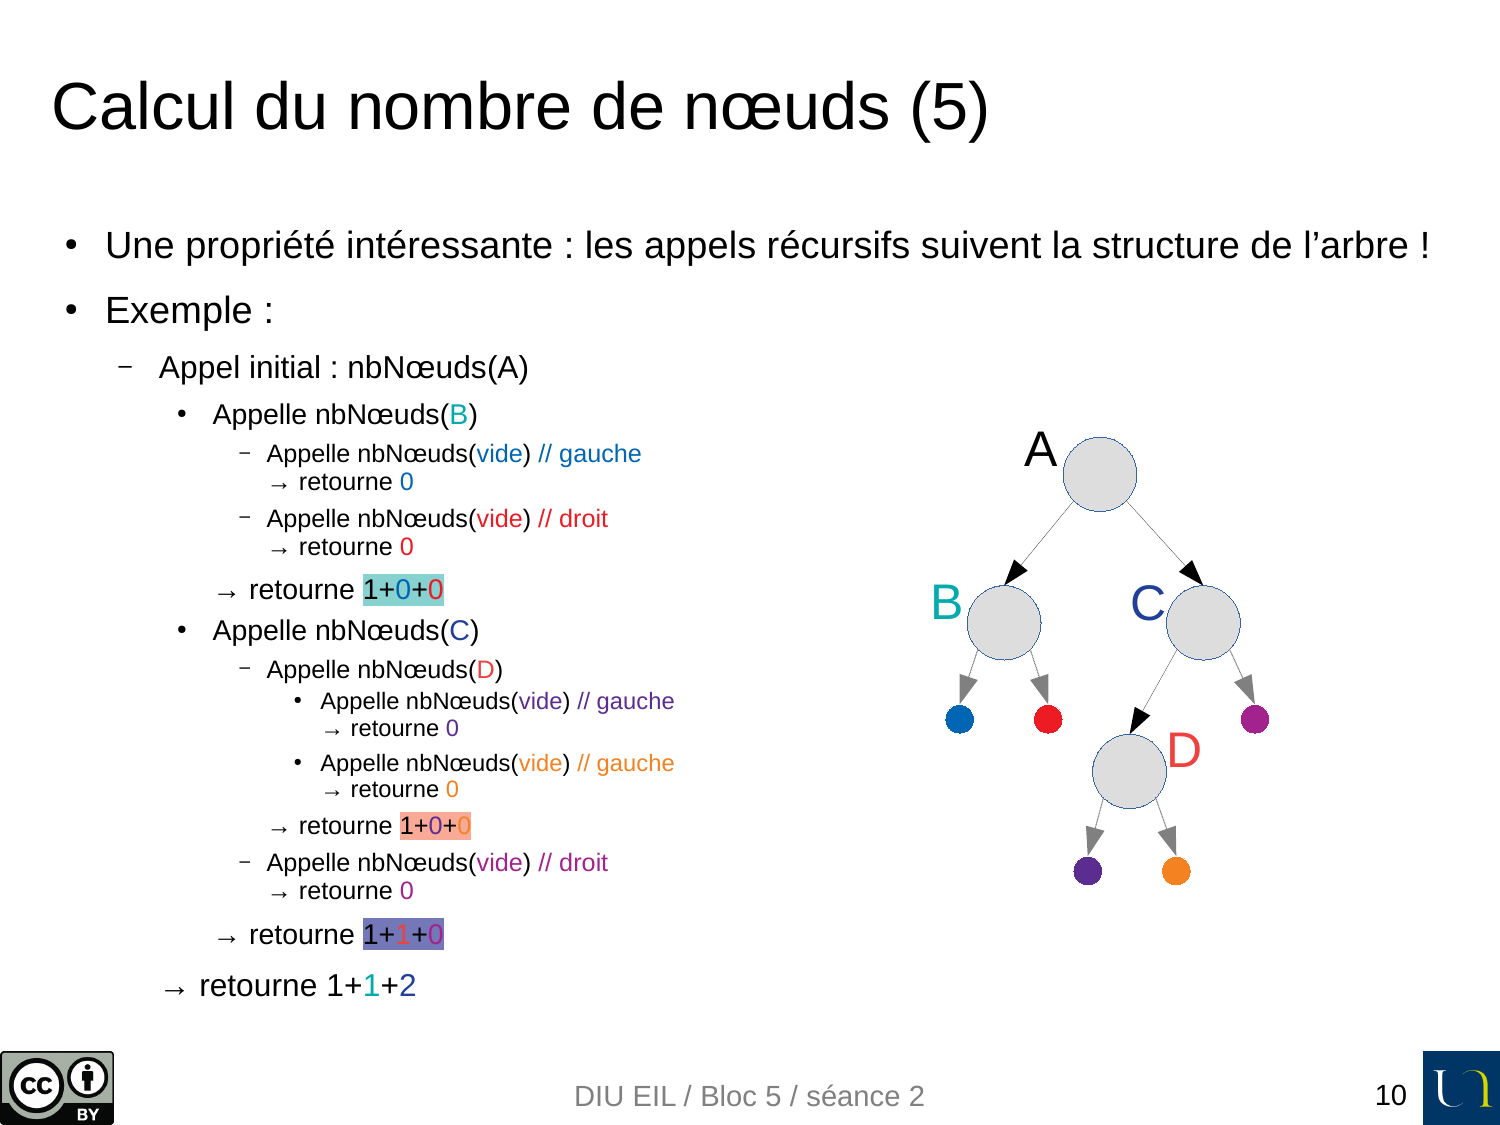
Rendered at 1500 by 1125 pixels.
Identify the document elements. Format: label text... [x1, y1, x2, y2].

picture [1417, 1051, 1500, 1125]
text_box [1072, 856, 1103, 886]
text_box [1064, 437, 1137, 512]
text_box [1240, 704, 1270, 735]
text_box [970, 585, 1042, 661]
text_box [1169, 585, 1241, 661]
text_box [944, 704, 975, 735]
text_box [1092, 734, 1164, 809]
picture [0, 1051, 114, 1125]
text_box [1161, 856, 1192, 886]
text_box D [1151, 714, 1218, 786]
title Calcul du nombre de nœuds (5) [51, 44, 1449, 170]
text_box A [1009, 413, 1073, 484]
text_box C [1116, 567, 1182, 638]
text_box B [915, 566, 979, 638]
list Une propriété intéressante : les appels récursifs suivent la structure de l’arbre ! Exemple : Appel initial : nbNœuds(A) Appelle nbNœuds(B) Appelle nbNœuds(vide) // gauche → retourne 0 Appelle nbNœuds(vide) // droit → retourne 0 → retourne 1+0+0 Appelle nbNœuds(C) Appelle nbNœuds(D) Appelle nbNœuds(vide) // gauche → retourne 0 Appelle nbNœuds(vide) // gauche → retourne 0 → retourne 1+0+0 Appelle nbNœuds(vide) // droit → retourne 0 → retourne 1+1+0 → retourne 1+1+2 [51, 224, 1449, 1052]
text_box [1033, 704, 1064, 735]
